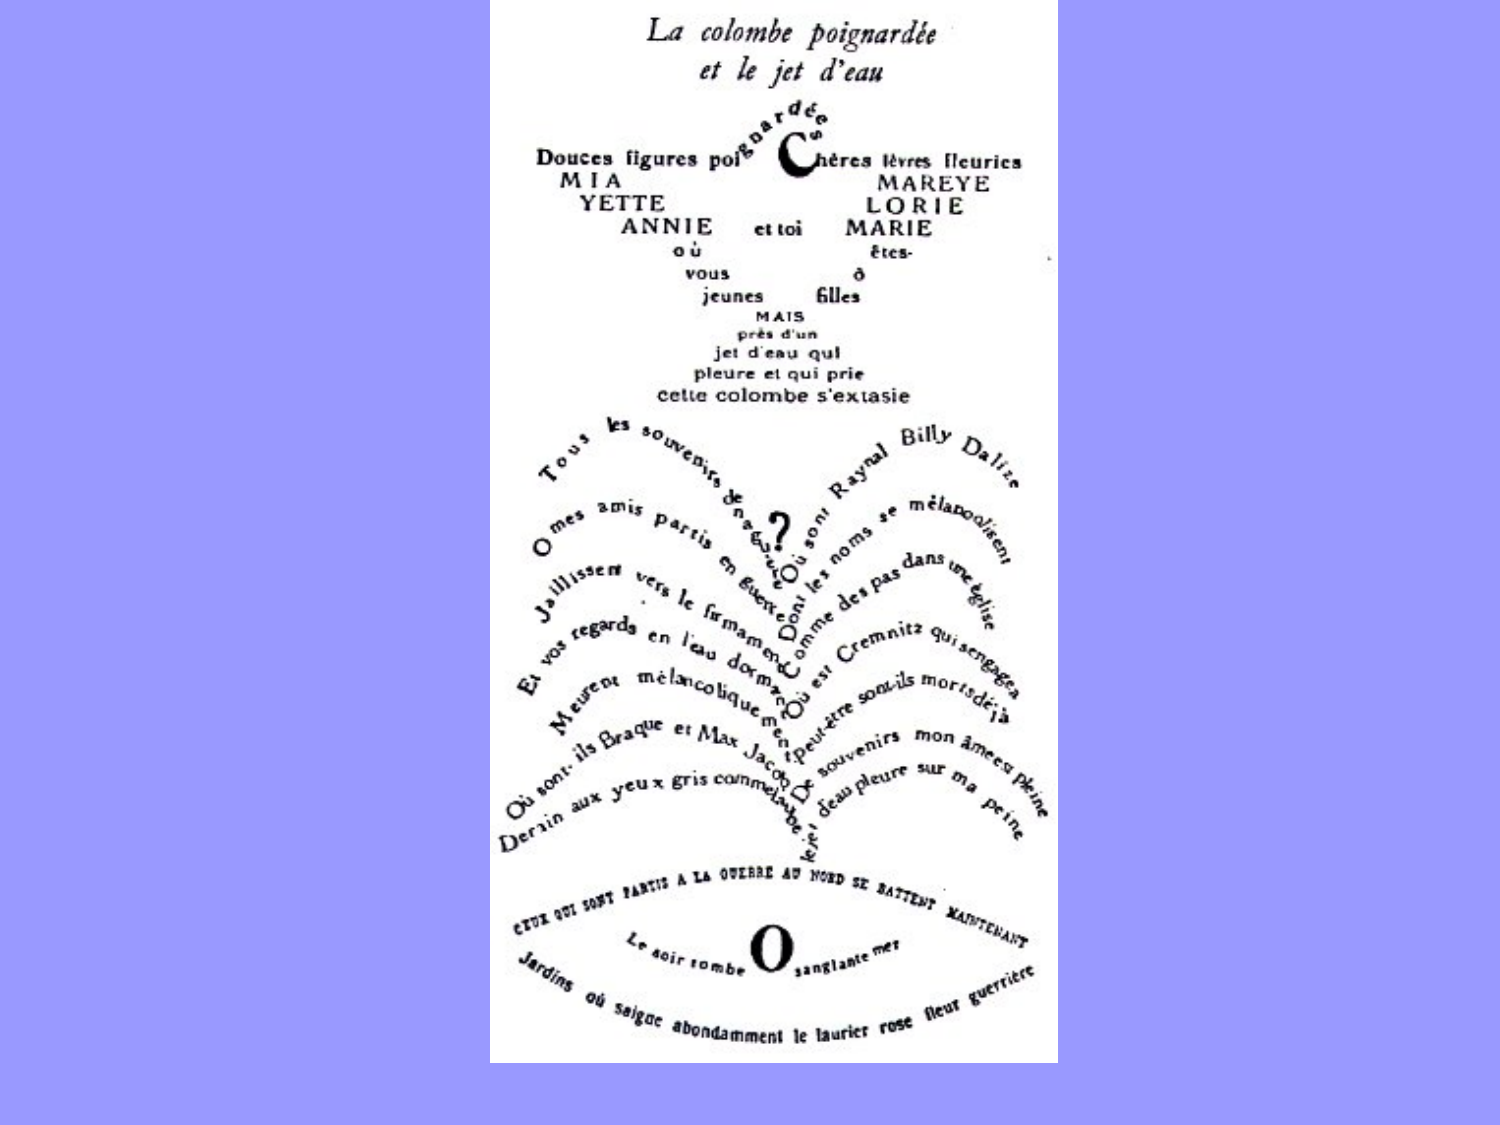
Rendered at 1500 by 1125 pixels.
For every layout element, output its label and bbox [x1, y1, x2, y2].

picture [490, 0, 1058, 1063]
